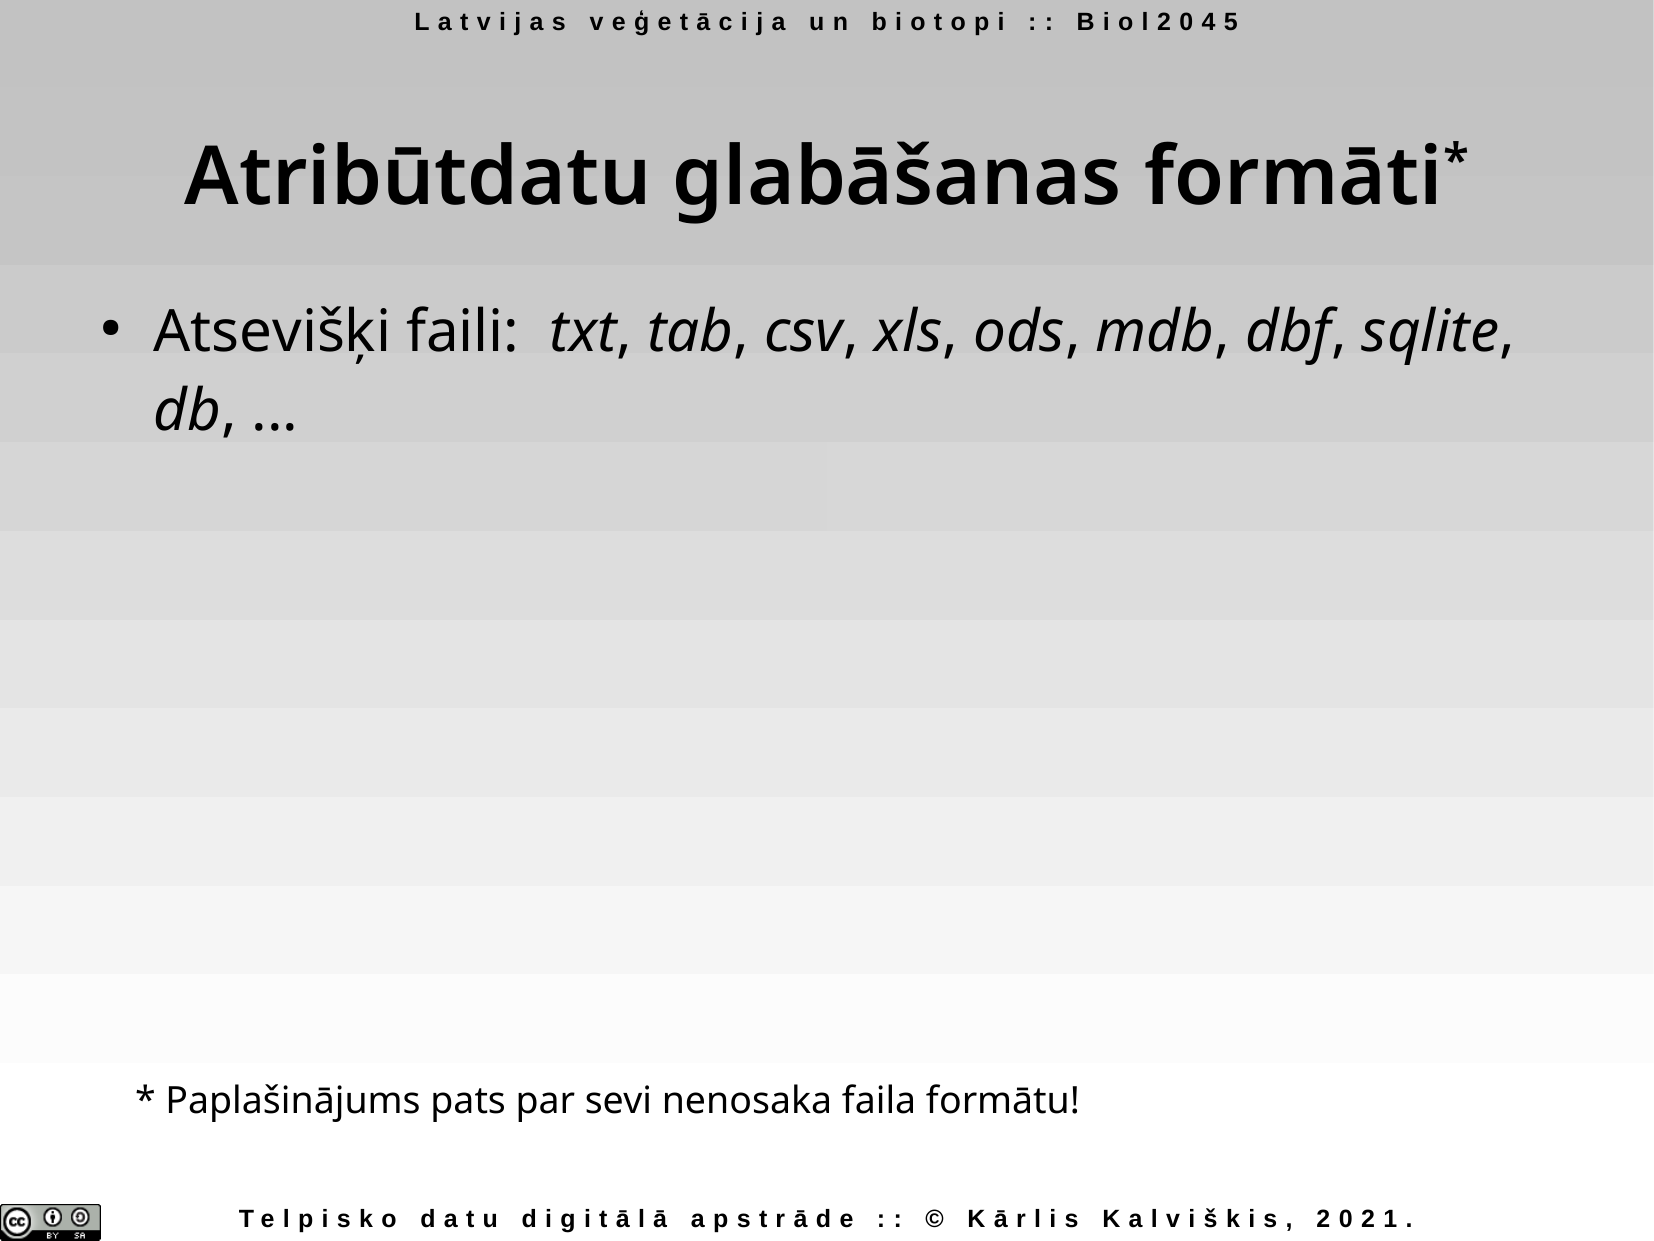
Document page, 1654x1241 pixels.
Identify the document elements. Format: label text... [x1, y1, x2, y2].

title Atribūtdatu glabāšanas formāti* [29, 49, 1625, 296]
picture [0, 0, 1654, 1241]
list Atsevišķi faili: txt, tab, csv, xls, ods, mdb, dbf, sqlite, db, ... [82, 289, 1571, 1113]
text_box * Paplašinājums pats par sevi nenosaka faila formātu! [120, 1065, 1028, 1126]
